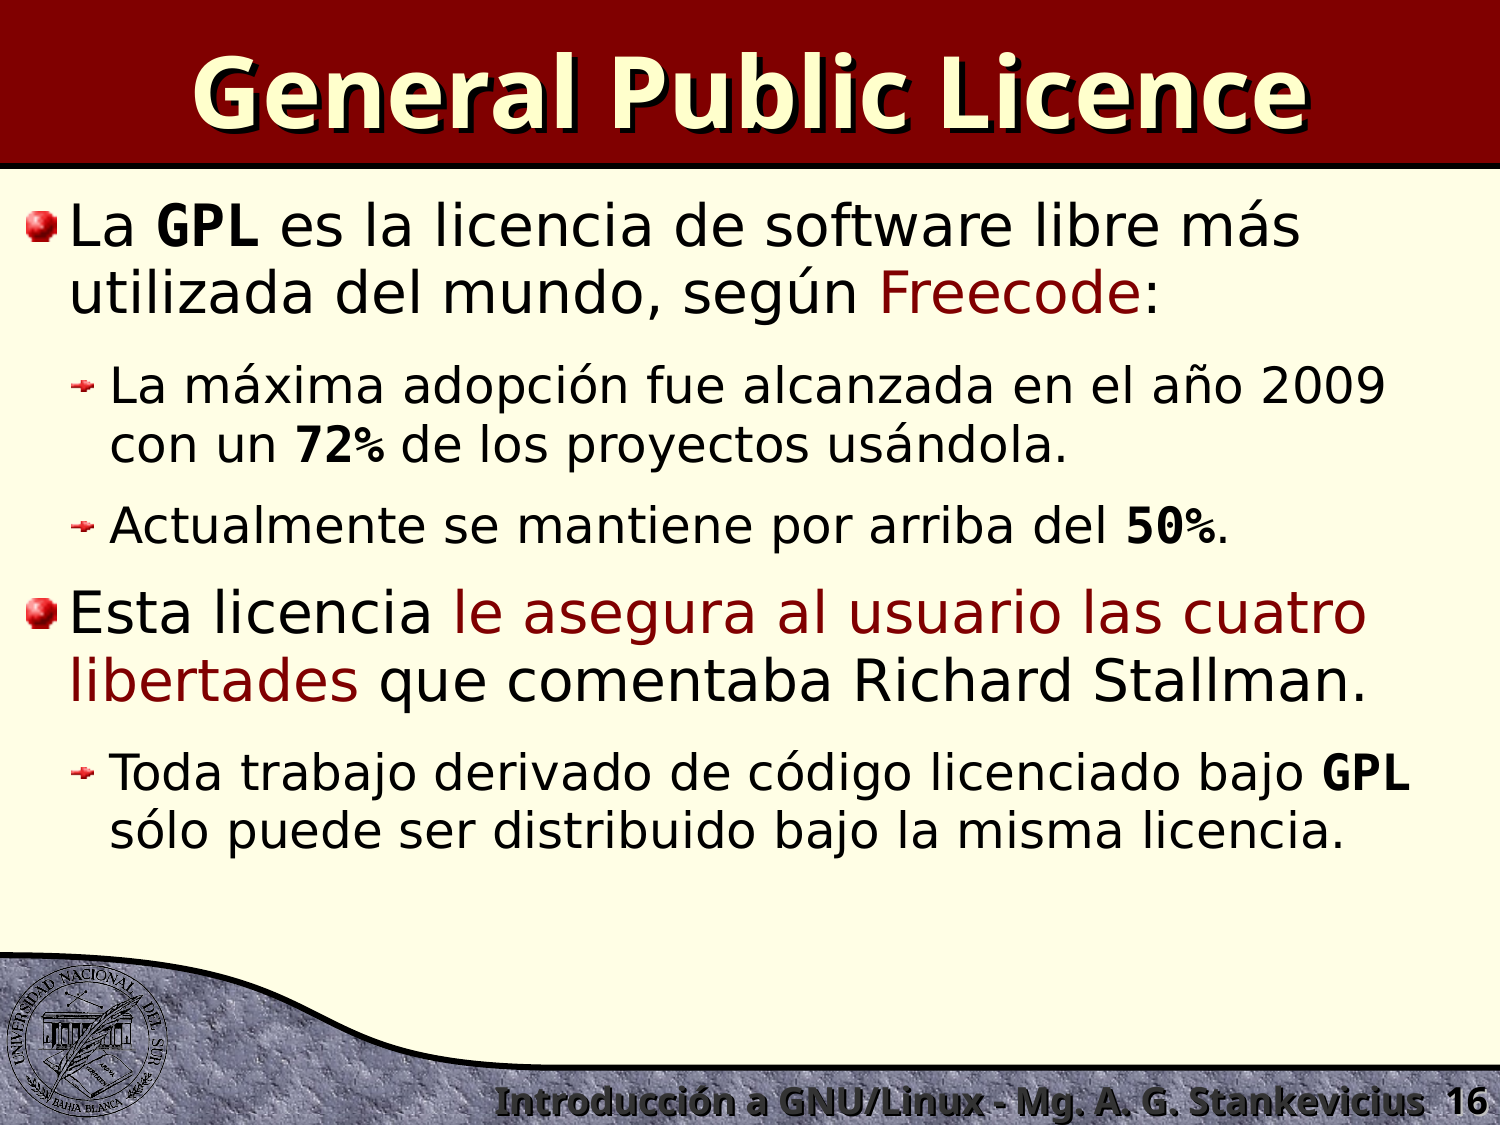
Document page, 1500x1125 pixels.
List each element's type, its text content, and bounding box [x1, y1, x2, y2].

picture [1059, 1100, 1065, 1110]
list La GPL es la licencia de software libre más utilizada del mundo, según Freecode: La máxima adopción fue alcanzada en el año 2009 con un 72% de los proyectos usándola. Actualmente se mantiene por arriba del 50%. Esta licencia le asegura al usuario las cuatro libertades que comentaba Richard Stallman. Toda trabajo derivado de código licenciado bajo GPL sólo puede ser distribuido bajo la misma licencia. [11, 192, 1486, 935]
title General Public Licence [15, 12, 1485, 153]
picture [0, 956, 1500, 1125]
